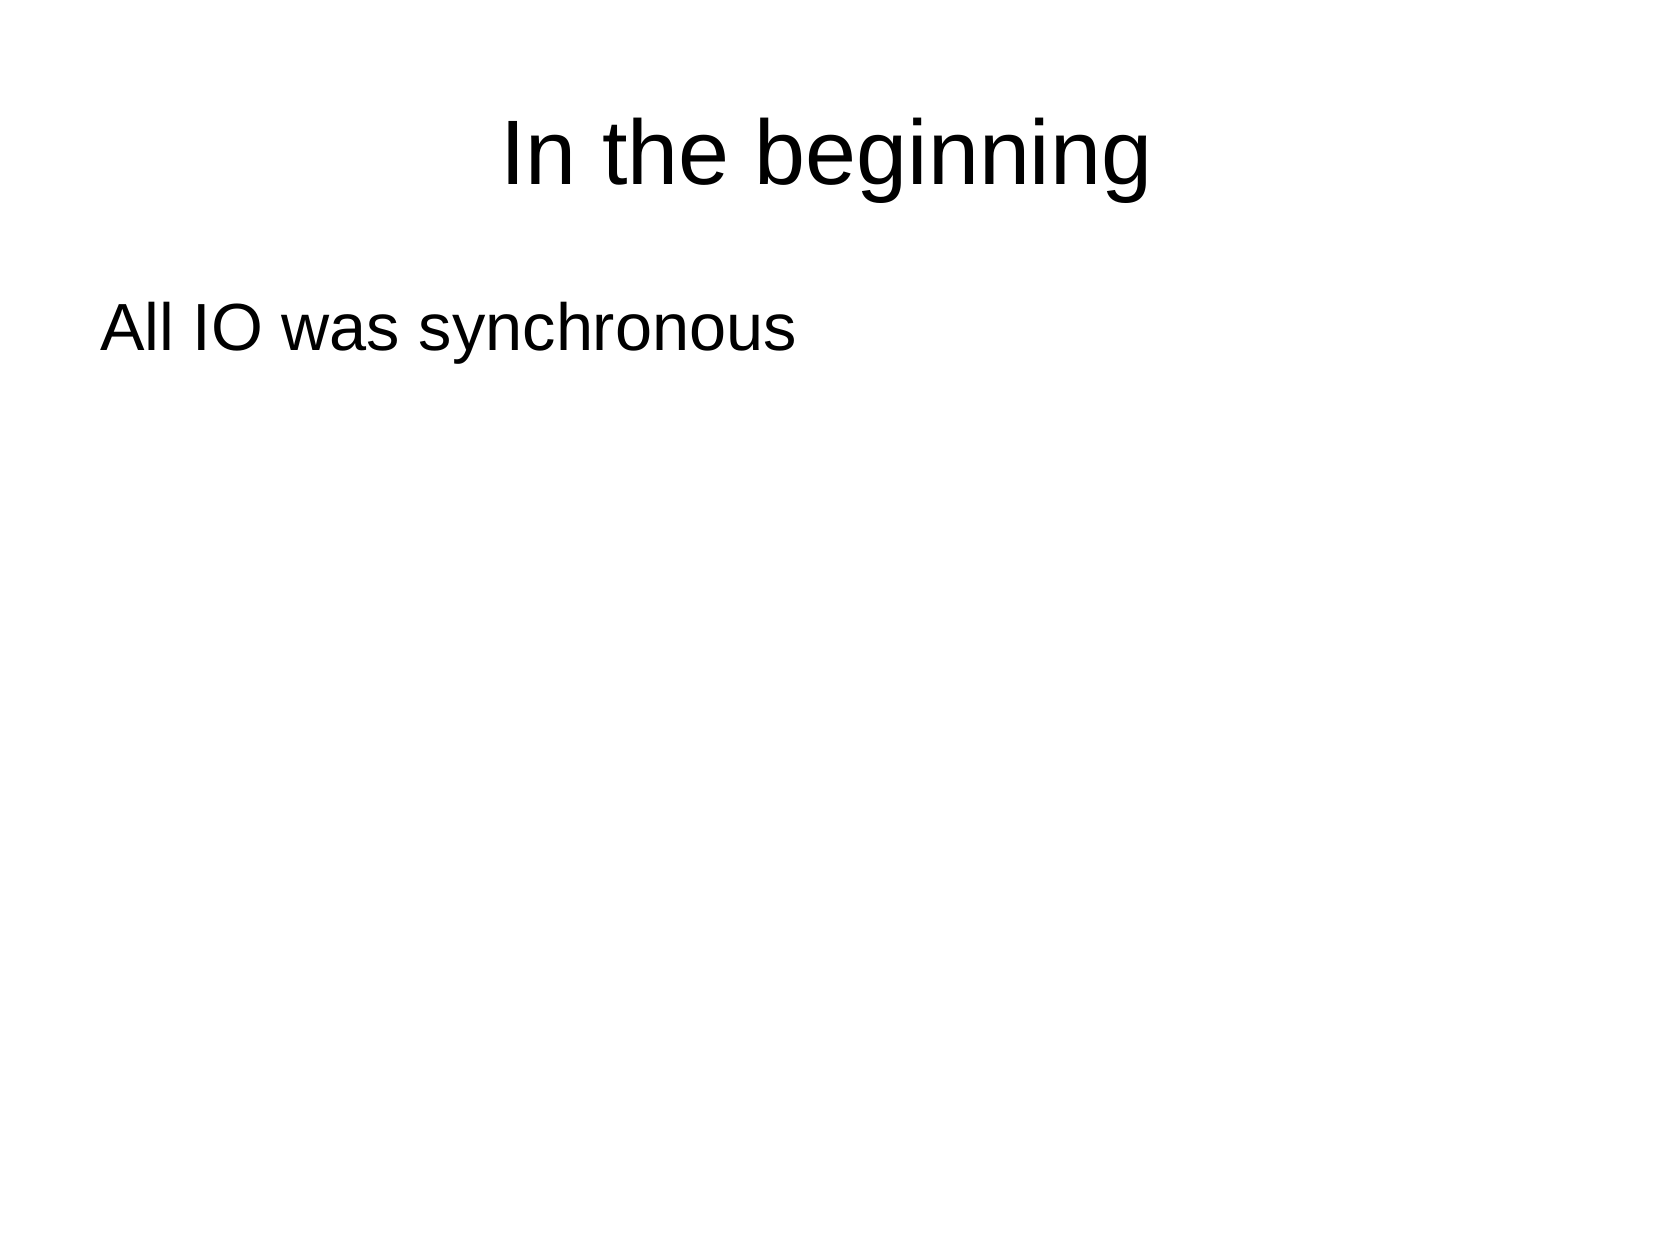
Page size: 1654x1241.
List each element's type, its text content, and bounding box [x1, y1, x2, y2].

list All IO was synchronous [82, 290, 1571, 1094]
title In the beginning [82, 56, 1571, 250]
